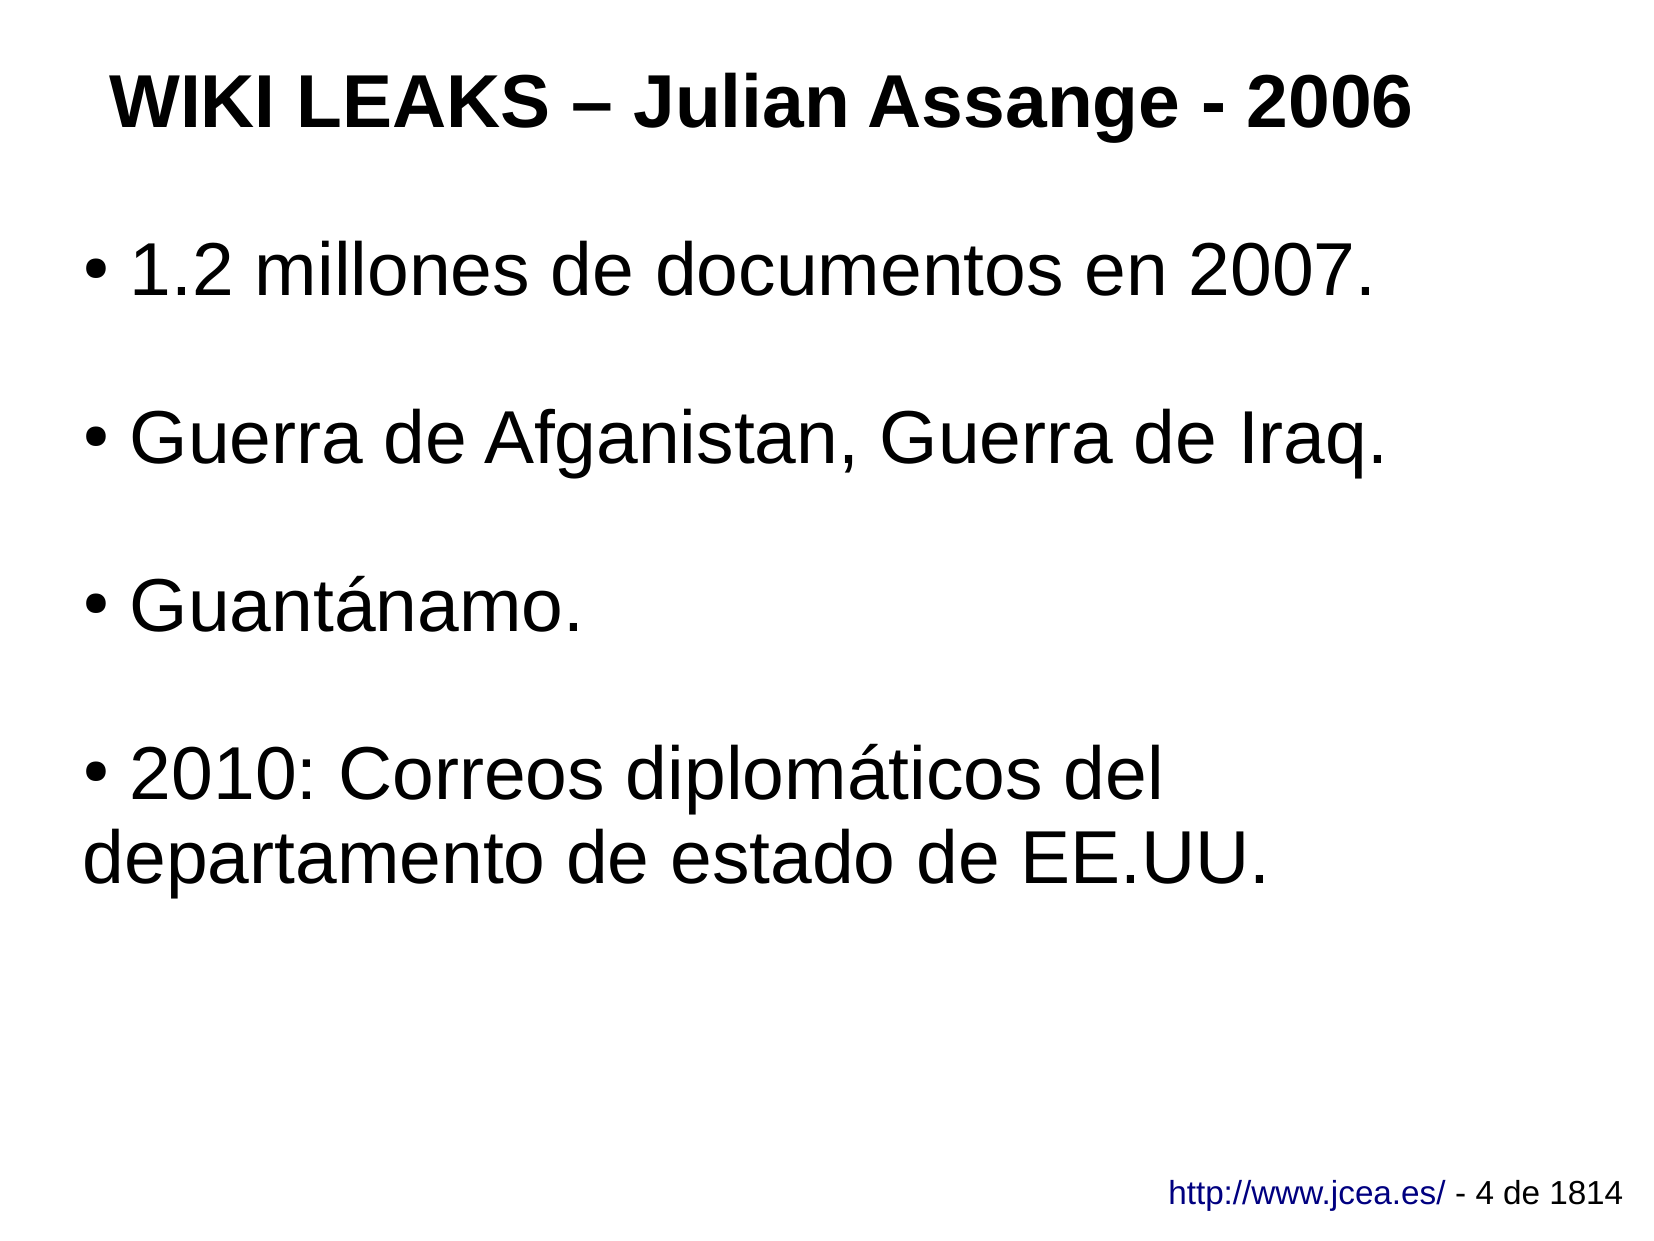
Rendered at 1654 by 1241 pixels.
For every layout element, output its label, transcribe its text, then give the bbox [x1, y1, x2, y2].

subtitle WIKI LEAKS – Julian Assange - 2006 1.2 millones de documentos en 2007. Guerra de Afganistan, Guerra de Iraq. Guantánamo. 2010: Correos diplomáticos del departamento de estado de EE.UU. [82, 60, 1571, 1186]
text_box http://www.jcea.es/ - 4 de 1814 [1110, 1167, 1639, 1219]
